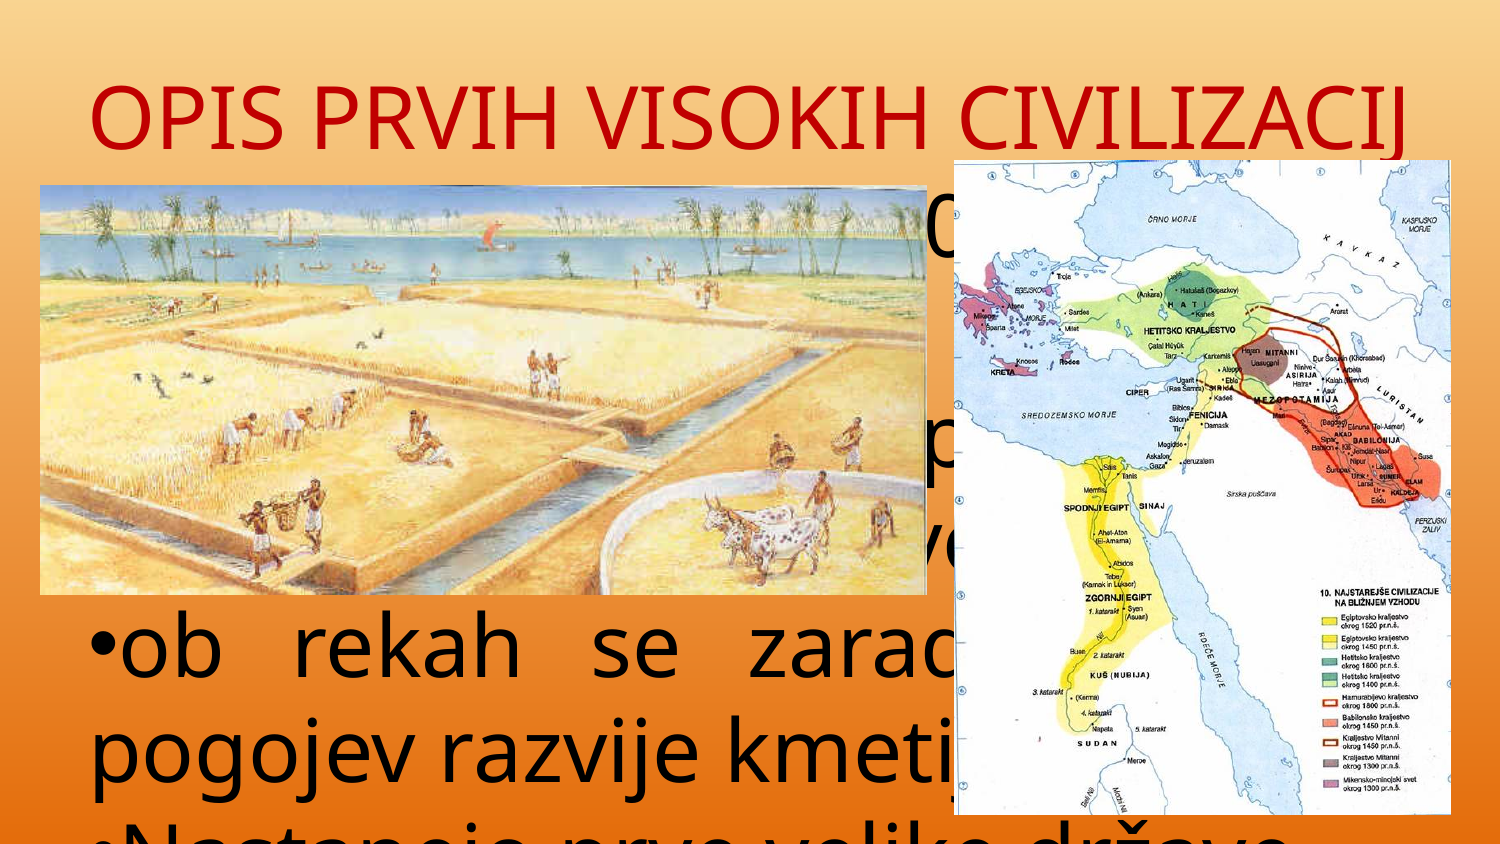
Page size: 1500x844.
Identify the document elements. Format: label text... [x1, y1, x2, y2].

title OPIS PRVIH VISOKIH CIVILIZACIJ [53, 32, 1447, 185]
list Nastanek okoli 3500 pr. Kr., ob velikih rekah Pred tem se ljudje preživljajo z lovom in nabiralništvom ob rekah se zaradi ugodnih pogojev razvije kmetijstvo Nastanejo prve velike države [73, 161, 954, 800]
picture [40, 185, 927, 595]
picture [954, 160, 1451, 815]
